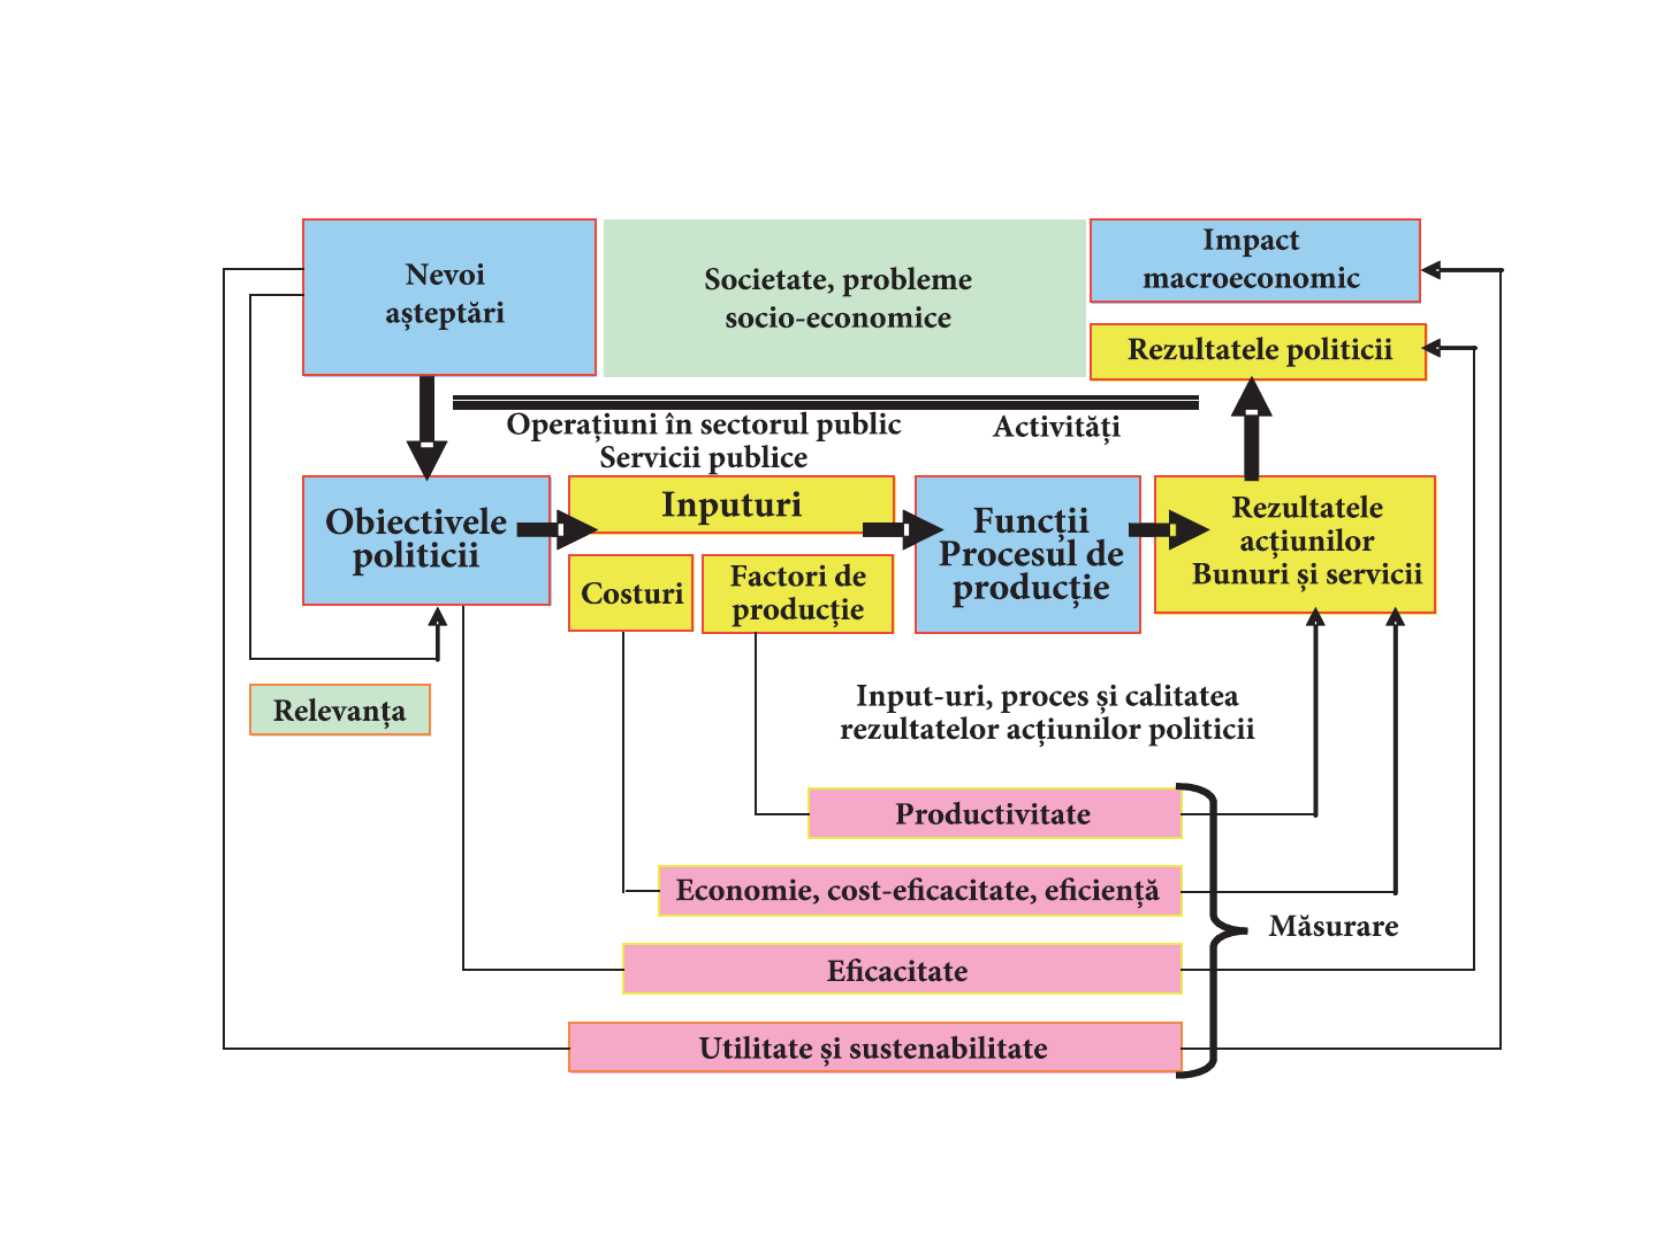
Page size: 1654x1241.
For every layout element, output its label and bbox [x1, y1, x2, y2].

picture [202, 206, 1511, 1087]
